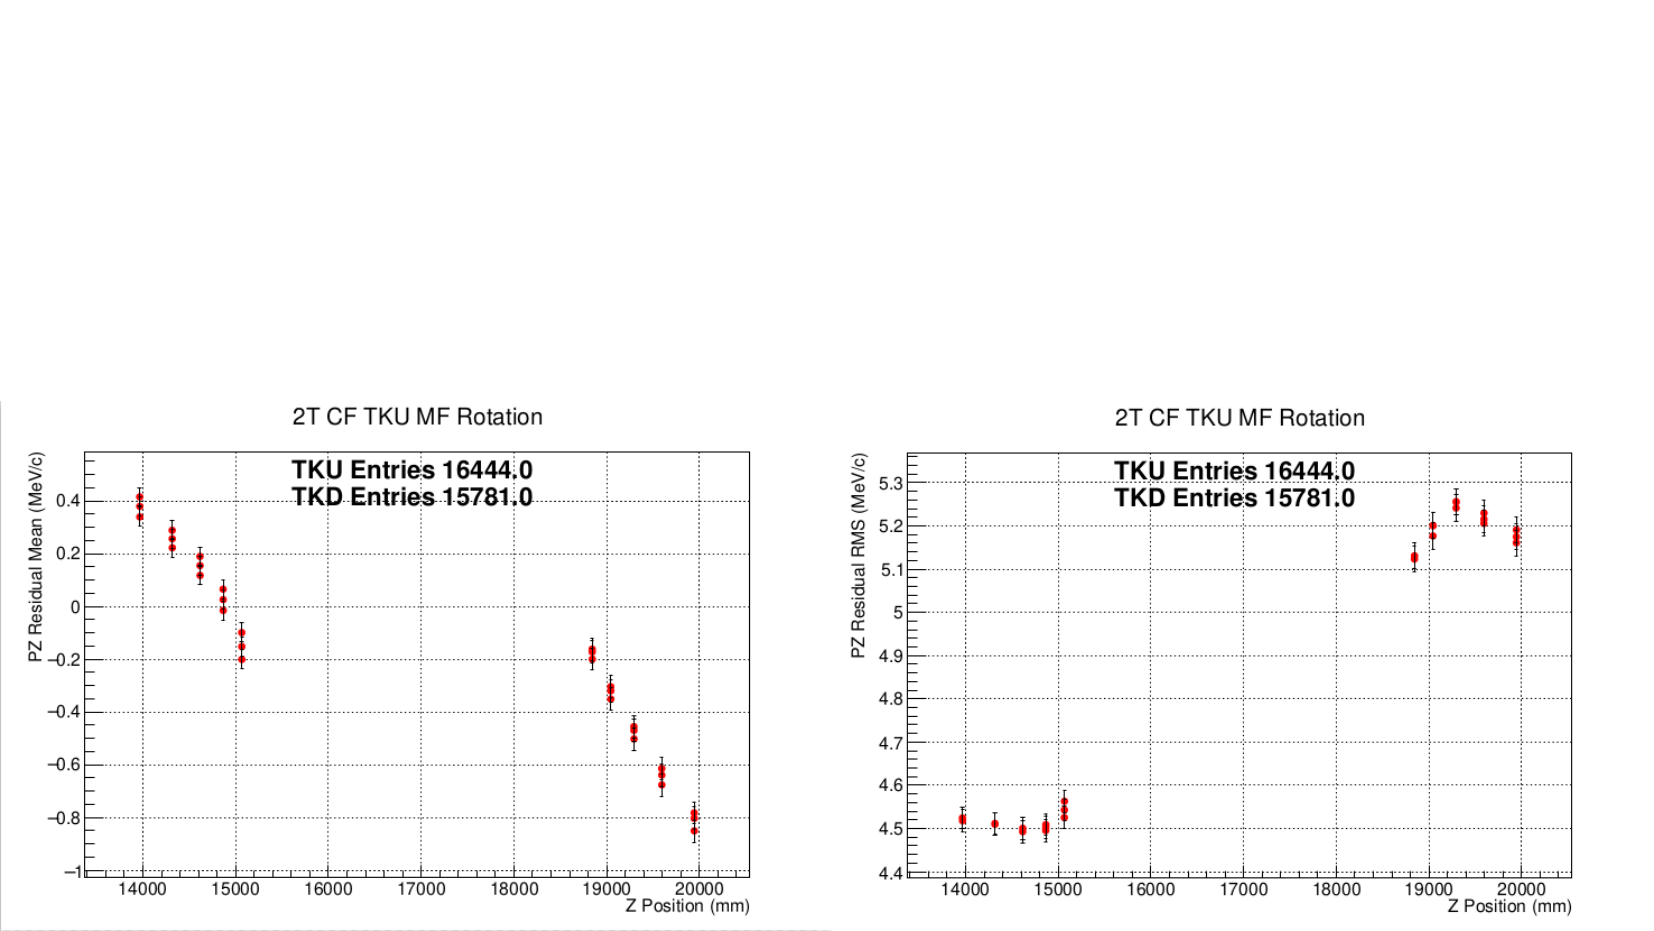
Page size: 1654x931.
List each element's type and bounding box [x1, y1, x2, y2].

picture [0, 401, 1654, 931]
